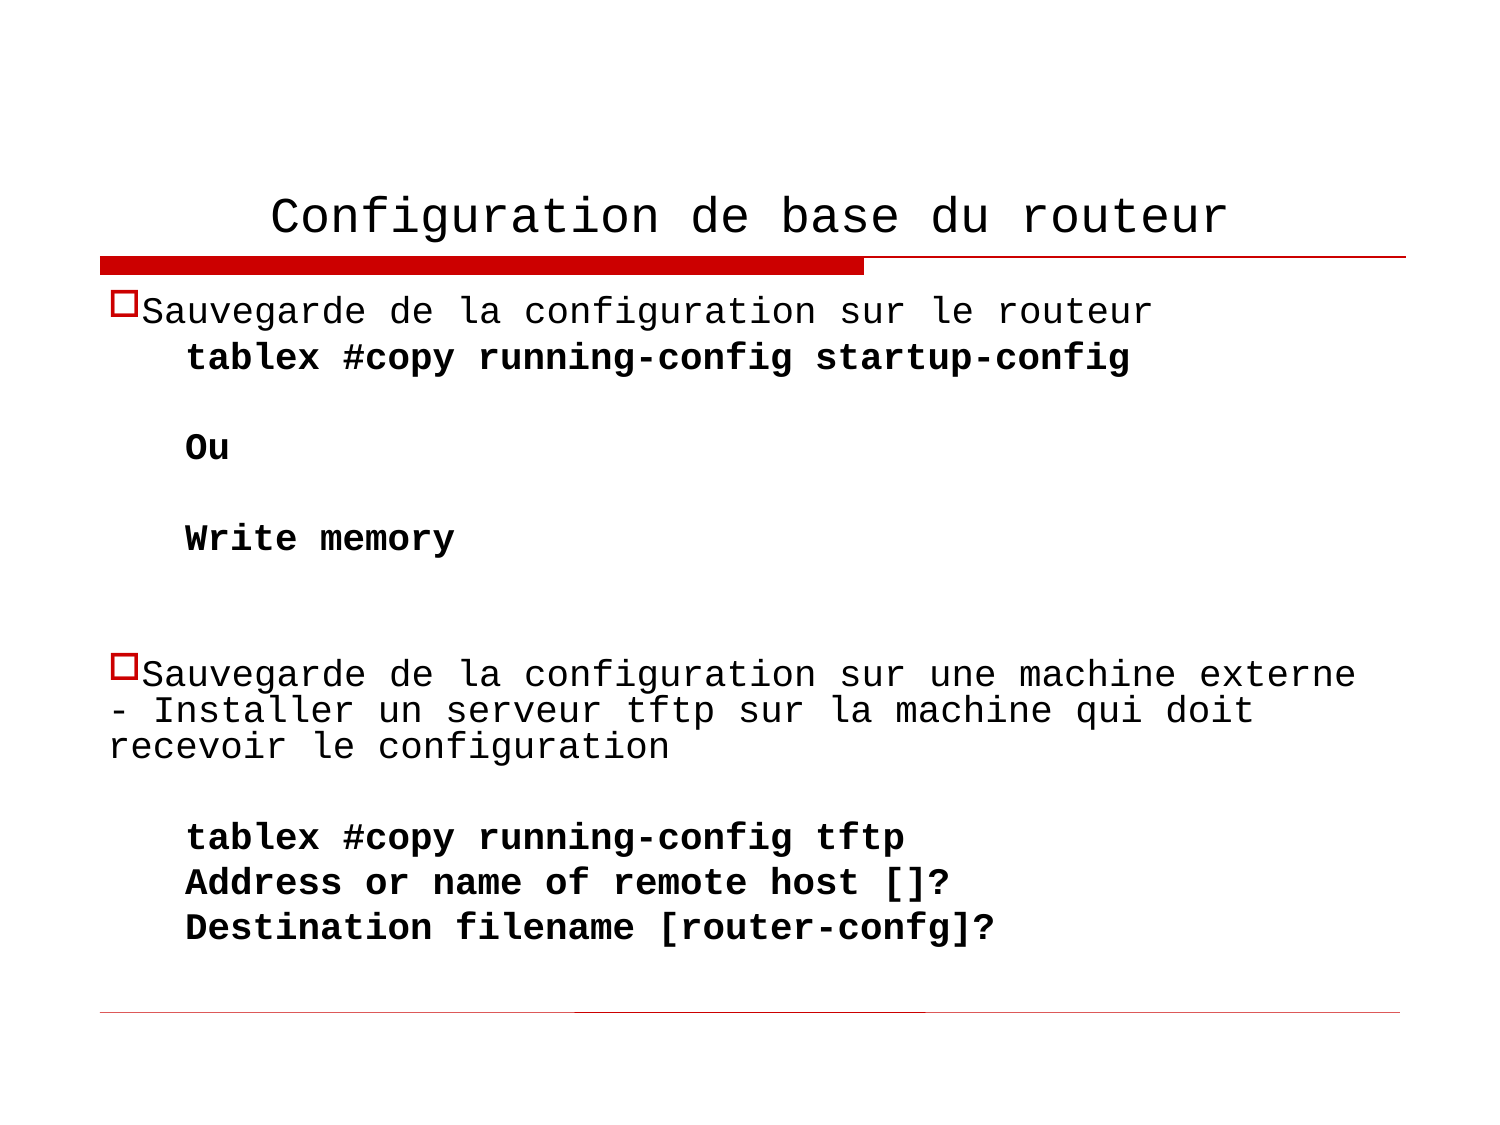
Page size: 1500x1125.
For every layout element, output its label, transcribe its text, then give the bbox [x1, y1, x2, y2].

title Configuration de base du routeur [94, 50, 1407, 250]
list Sauvegarde de la configuration sur le routeur tablex #copy running-config startup-config Ou Write memory Sauvegarde de la configuration sur une machine externe - Installer un serveur tftp sur la machine qui doit recevoir le configuration tablex #copy running-config tftp Address or name of remote host []? Destination filename [router-confg]? [92, 287, 1406, 1000]
